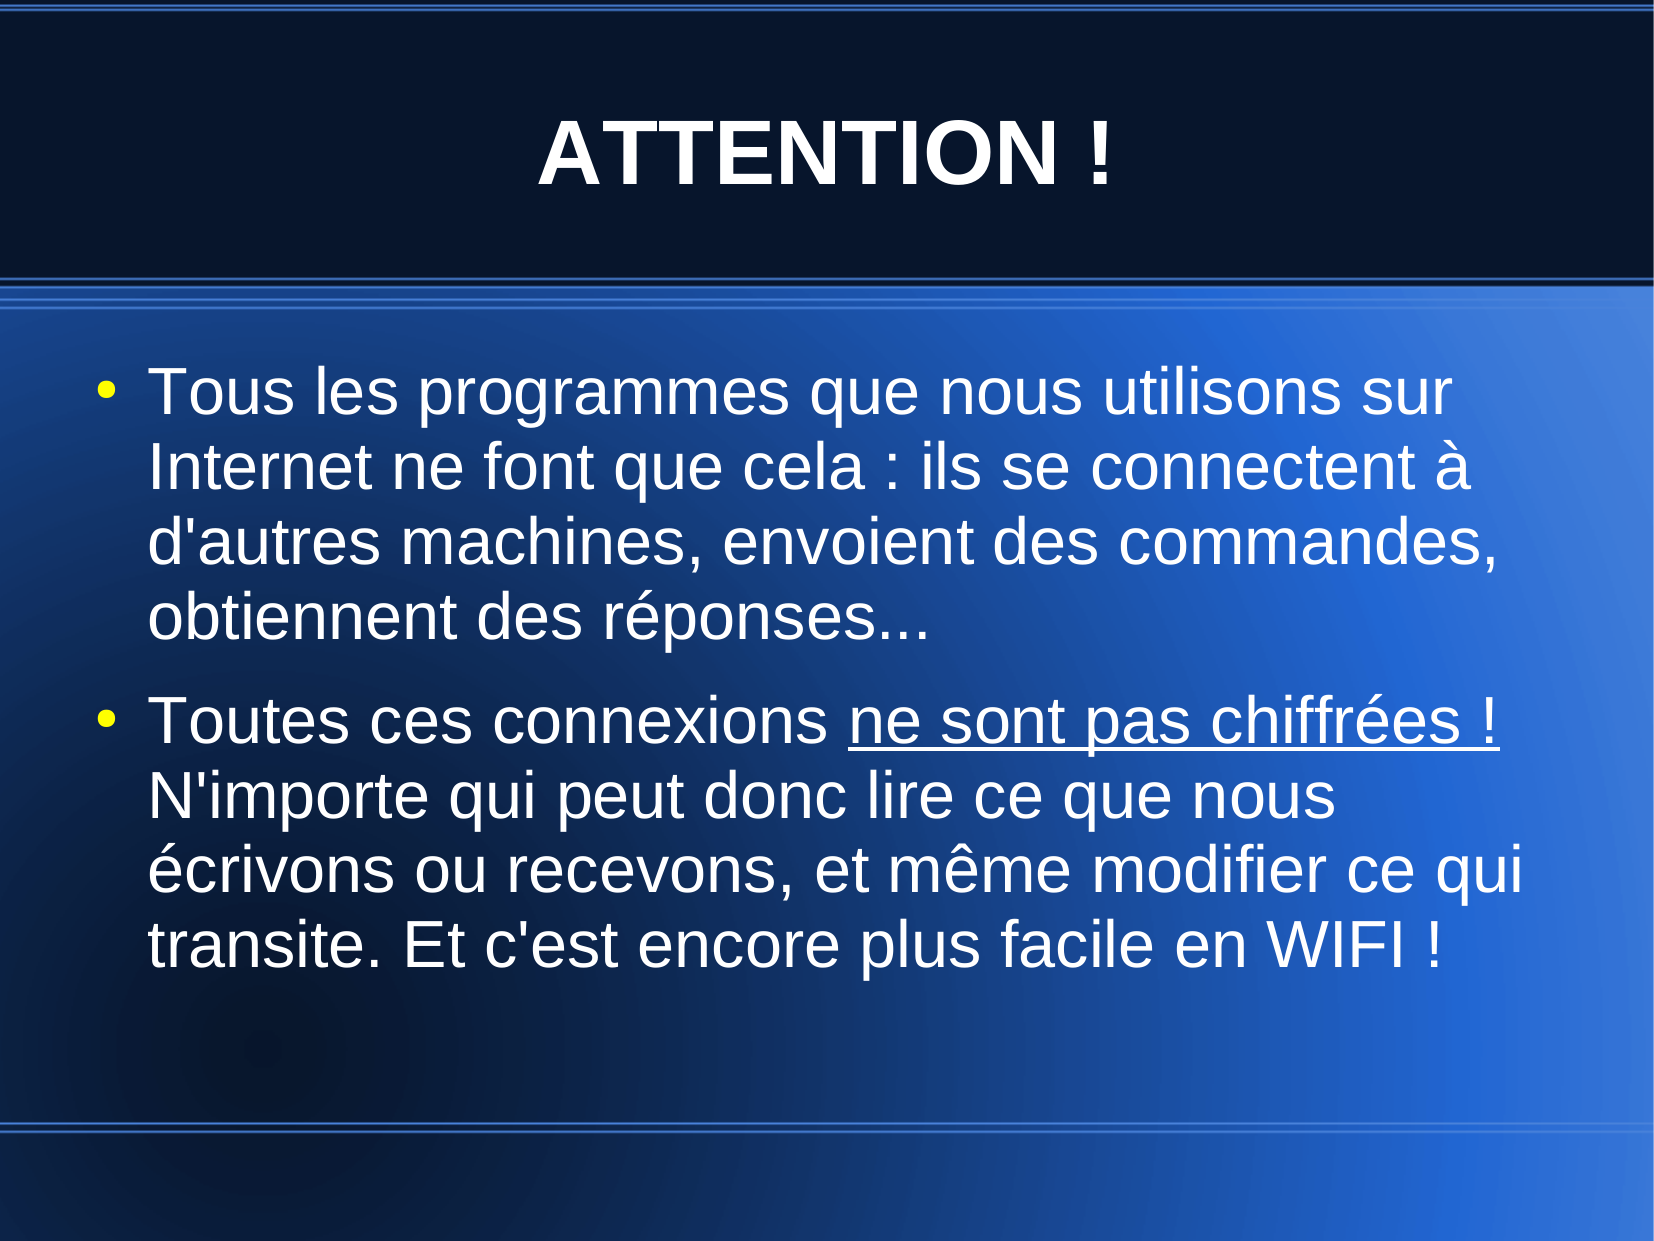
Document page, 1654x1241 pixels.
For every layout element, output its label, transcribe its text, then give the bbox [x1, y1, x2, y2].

picture [0, 0, 1654, 1241]
title ATTENTION ! [82, 49, 1571, 257]
list Tous les programmes que nous utilisons sur Internet ne font que cela : ils se connectent à d'autres machines, envoient des commandes, obtiennent des réponses... Toutes ces connexions ne sont pas chiffrées ! N'importe qui peut donc lire ce que nous écrivons ou recevons, et même modifier ce qui transite. Et c'est encore plus facile en WIFI ! [76, 354, 1565, 1173]
